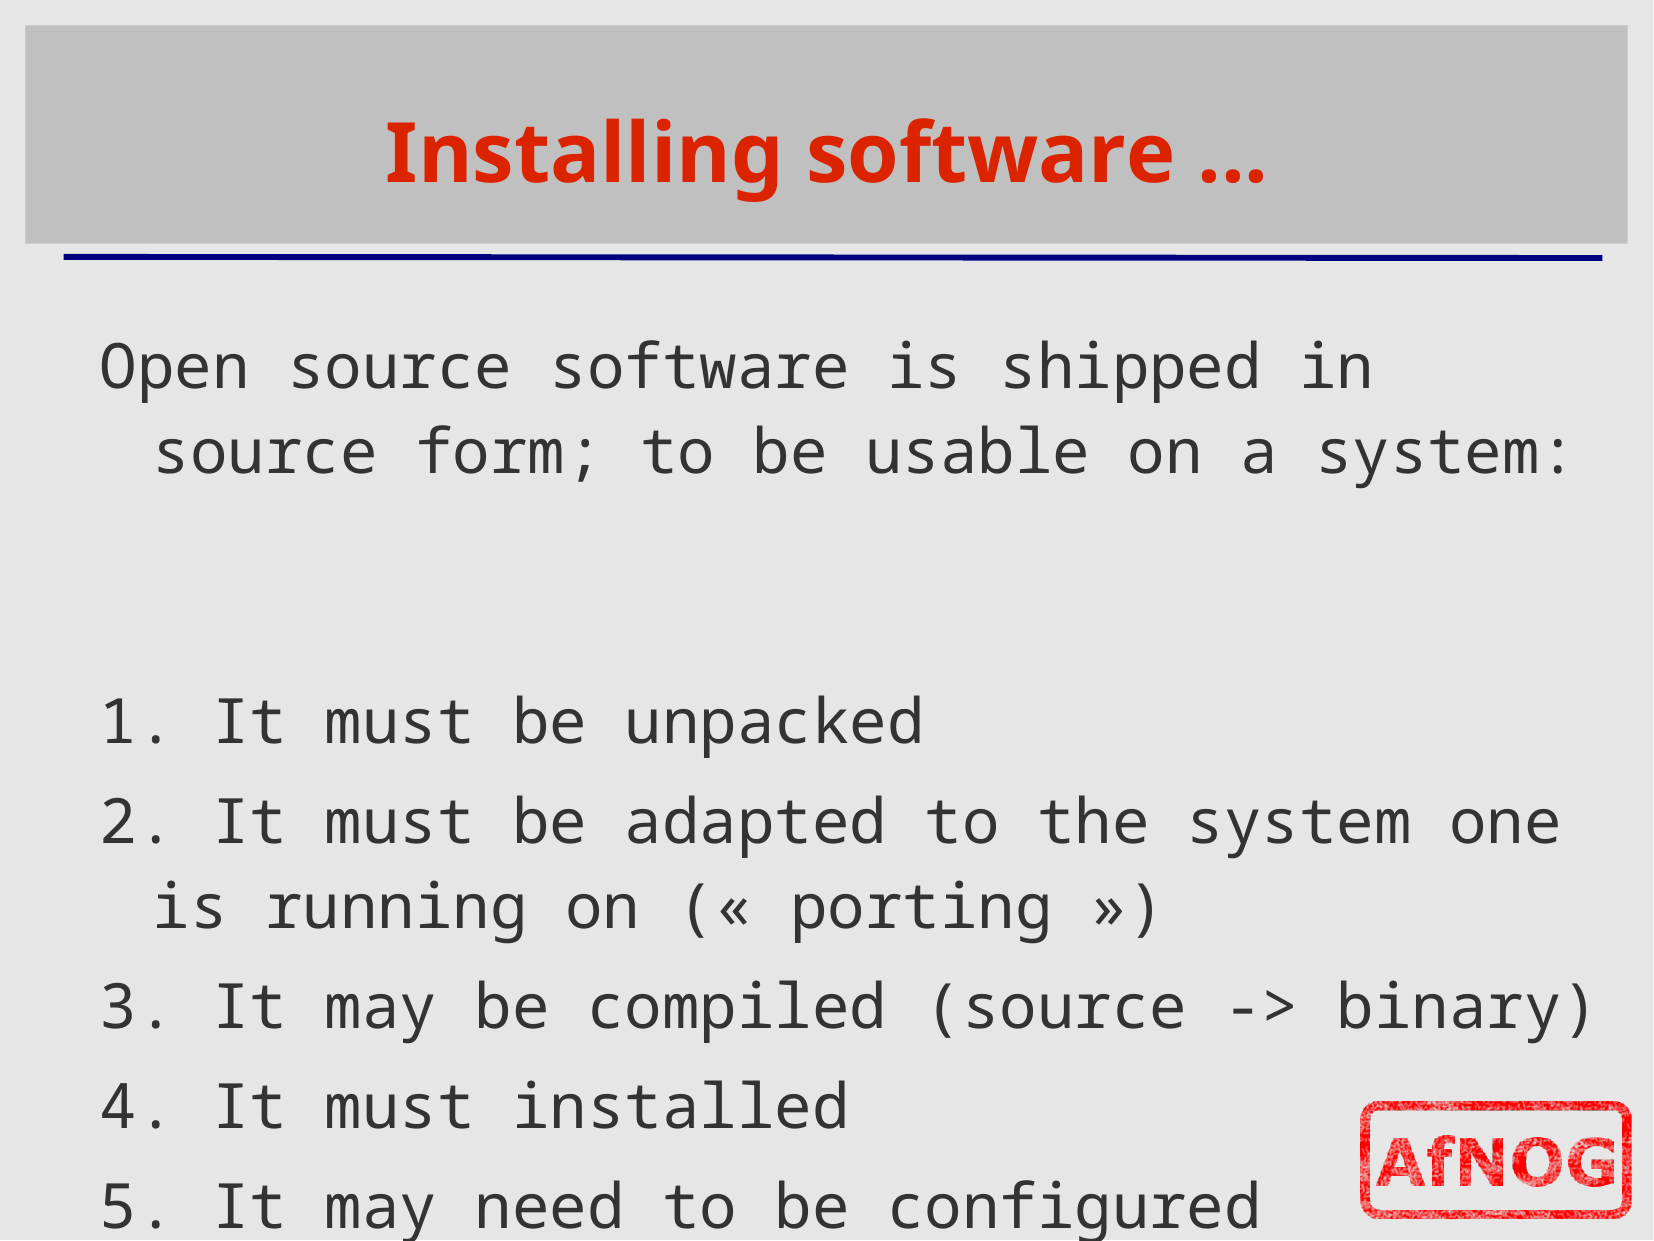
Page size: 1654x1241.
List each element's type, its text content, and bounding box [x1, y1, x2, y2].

title Installing software ... [121, 46, 1534, 254]
picture [1360, 1100, 1632, 1219]
list Open source software is shipped in source form; to be usable on a system: 1. It must be unpacked 2. It must be adapted to the system one is running on (« porting ») 3. It may be compiled (source -> binary) 4. It must installed 5. It may need to be configured [82, 322, 1607, 1179]
